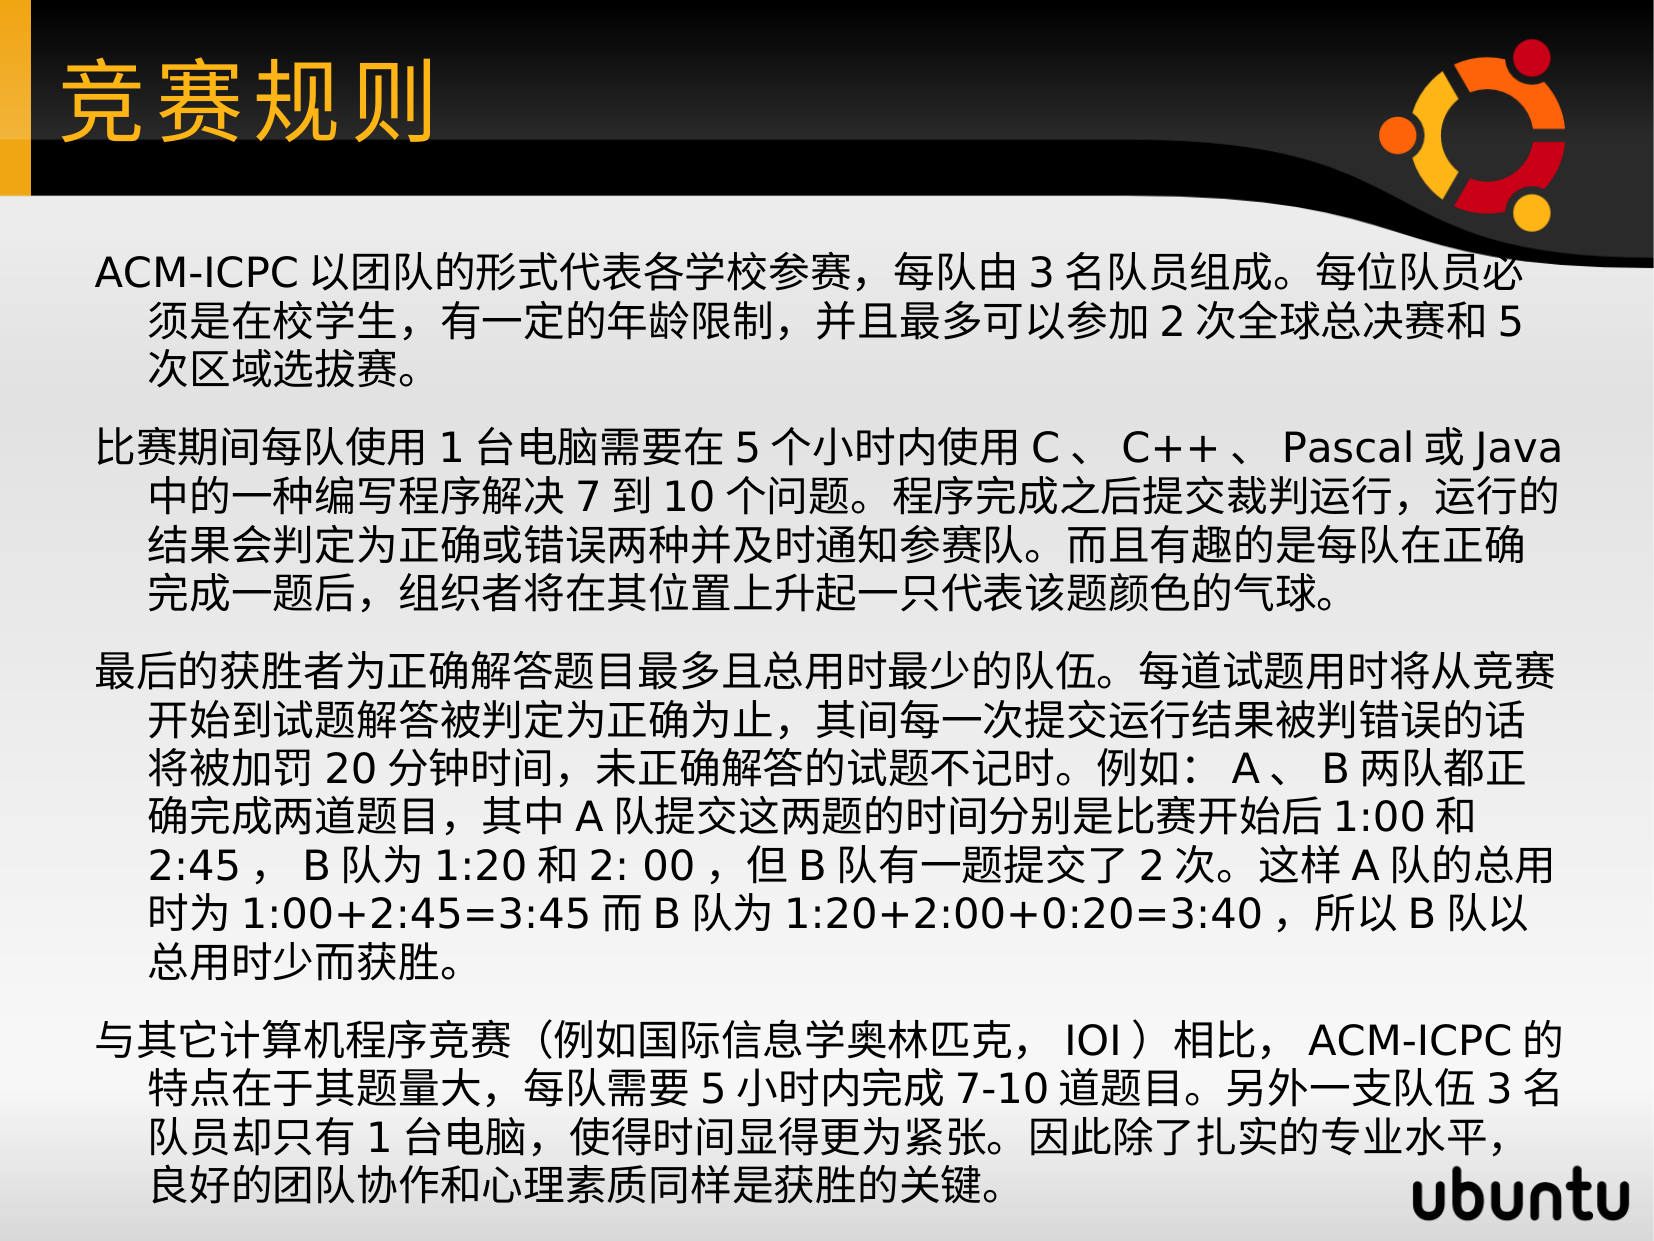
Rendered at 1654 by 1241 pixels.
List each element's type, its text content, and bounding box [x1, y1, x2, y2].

list ACM-ICPC以团队的形式代表各学校参赛，每队由3名队员组成。每位队员必须是在校学生，有一定的年龄限制，并且最多可以参加2次全球总决赛和5次区域选拔赛。 比赛期间每队使用1台电脑需要在5个小时内使用C、C++、Pascal或Java中的一种编写程序解决7到10个问题。程序完成之后提交裁判运行，运行的结果会判定为正确或错误两种并及时通知参赛队。而且有趣的是每队在正确完成一题后，组织者将在其位置上升起一只代表该题颜色的气球。 最后的获胜者为正确解答题目最多且总用时最少的队伍。每道试题用时将从竞赛开始到试题解答被判定为正确为止，其间每一次提交运行结果被判错误的话将被加罚20分钟时间，未正确解答的试题不记时。例如：A、B两队都正确完成两道题目，其中A队提交这两题的时间分别是比赛开始后1:00和2:45，B队为1:20和2: 00，但B队有一题提交了2次。这样A队的总用时为1:00+2:45=3:45而B队为1:20+2:00+0:20=3:40，所以B队以总用时少而获胜。 与其它计算机程序竞赛（例如国际信息学奥林匹克，IOI）相比，ACM-ICPC的特点在于其题量大，每队需要5小时内完成7-10道题目。另外一支队伍3名队员却只有1台电脑，使得时间显得更为紧张。因此除了扎实的专业水平，良好的团队协作和心理素质同样是获胜的关键。 [76, 249, 1565, 1211]
picture [0, 0, 1654, 1241]
title 竞赛规则 [59, 36, 1270, 171]
